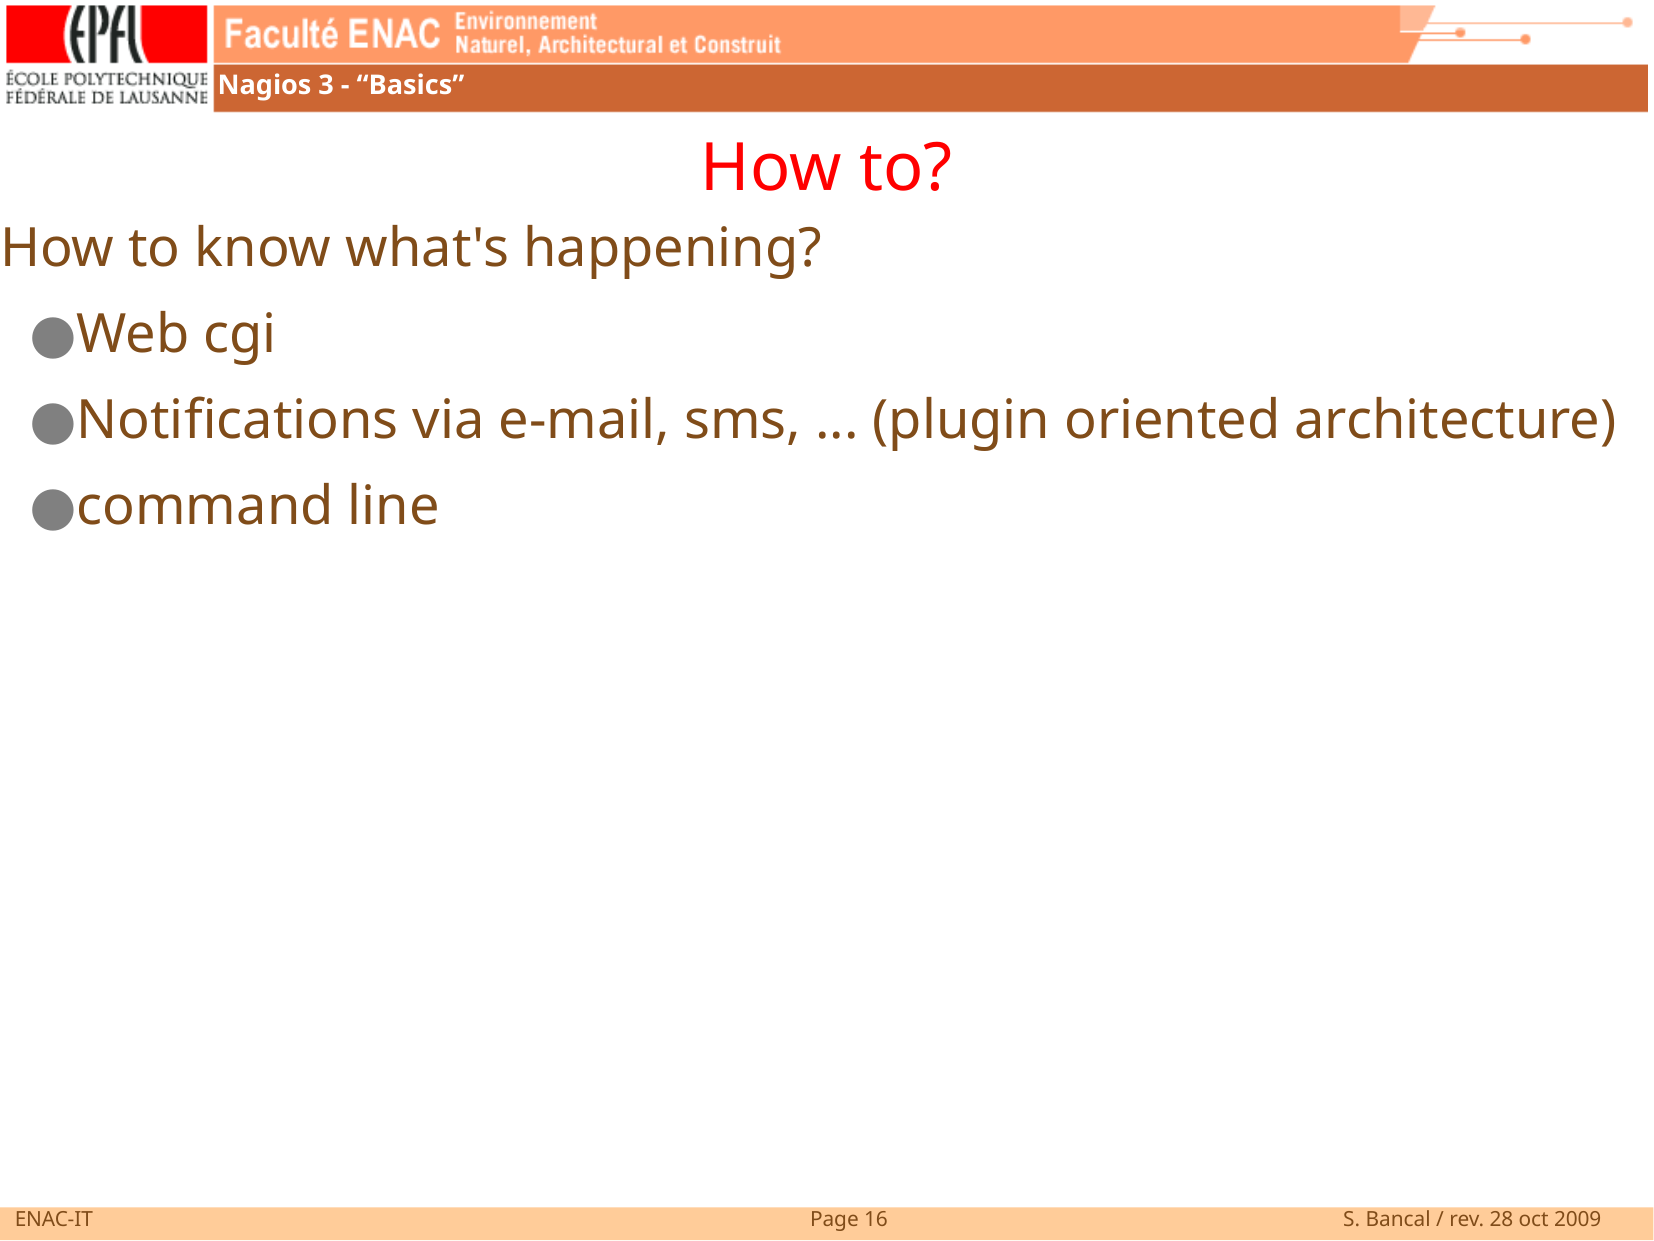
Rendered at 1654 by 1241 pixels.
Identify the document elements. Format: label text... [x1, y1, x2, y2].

picture [0, 0, 1648, 114]
list How to know what's happening? Web cgi Notifications via e-mail, sms, ... (plugin oriented architecture) command line [0, 208, 1654, 1188]
title How to? [0, 117, 1654, 208]
